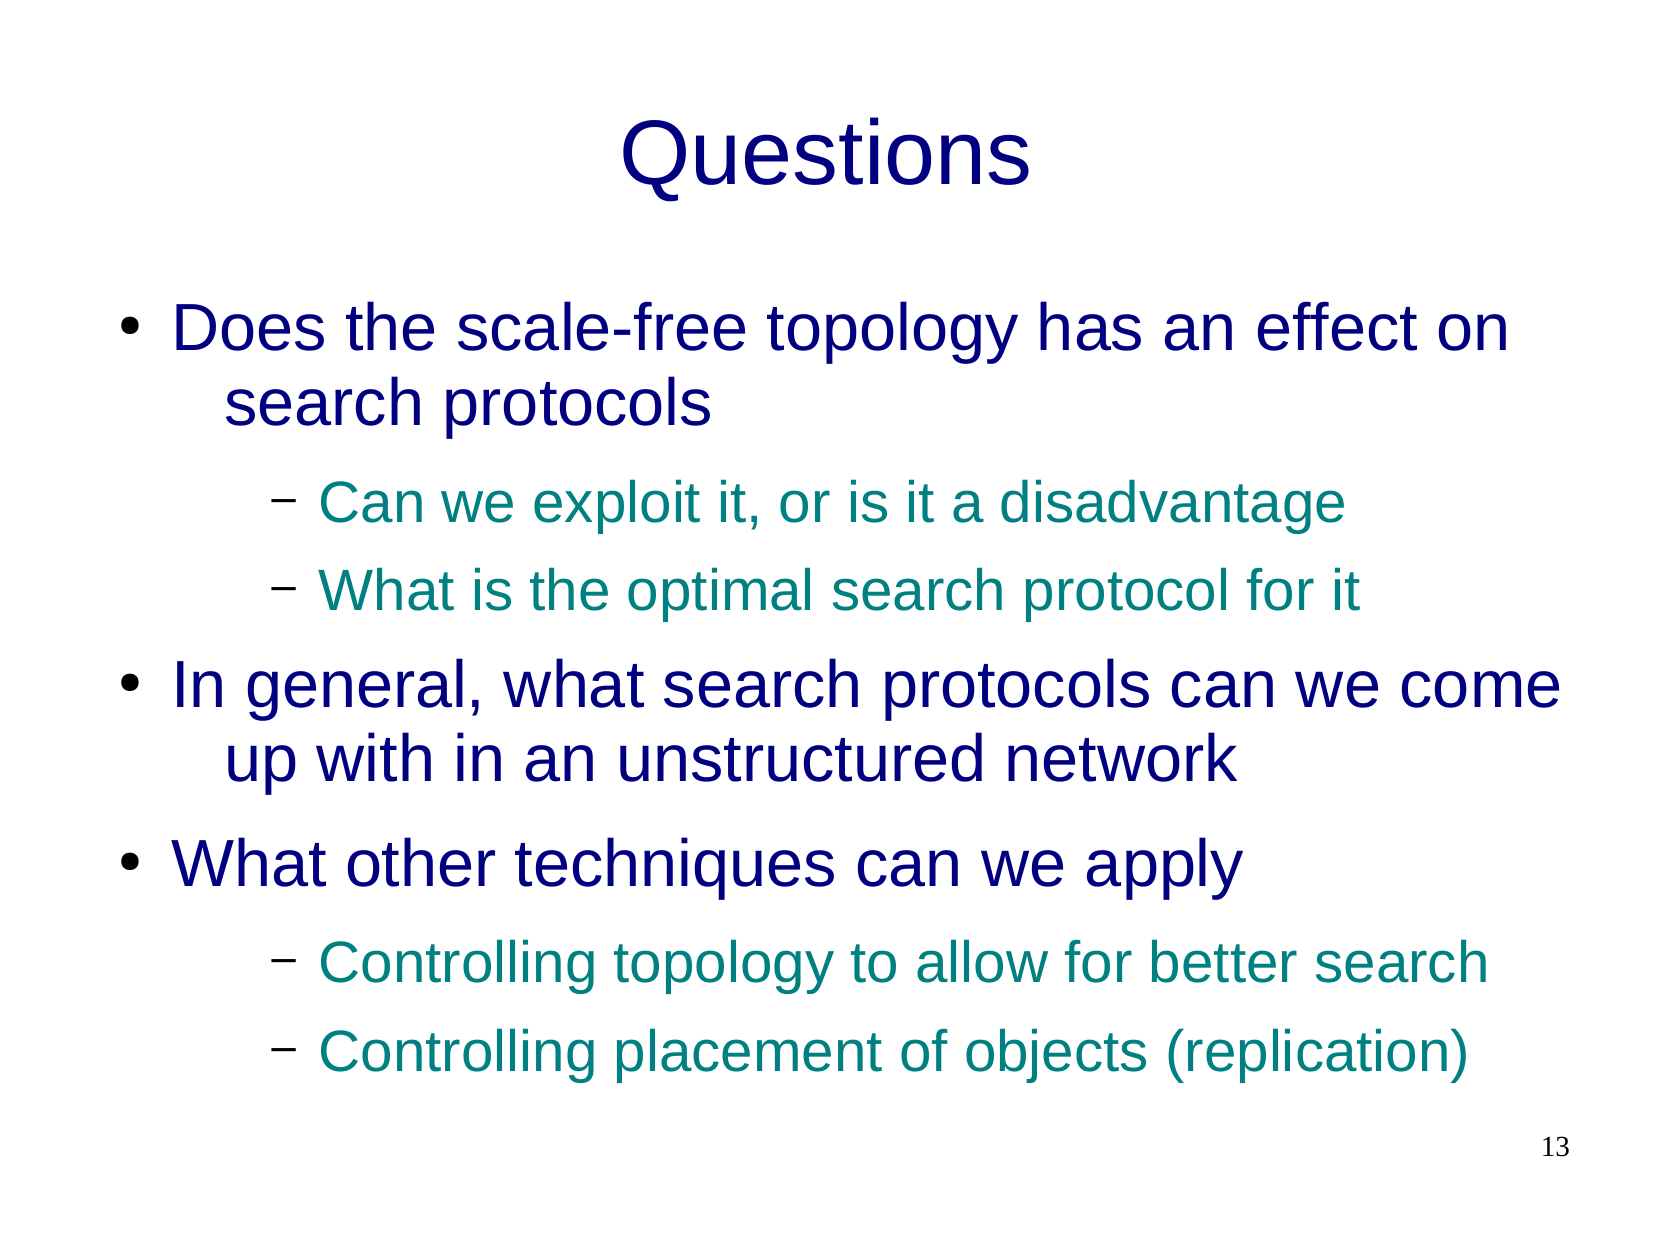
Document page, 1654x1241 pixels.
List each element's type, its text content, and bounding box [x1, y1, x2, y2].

list Does the scale-free topology has an effect on search protocols Can we exploit it, or is it a disadvantage What is the optimal search protocol for it In general, what search protocols can we come up with in an unstructured network What other techniques can we apply Controlling topology to allow for better search Controlling placement of objects (replication) [82, 290, 1571, 1109]
title Questions [82, 49, 1571, 257]
